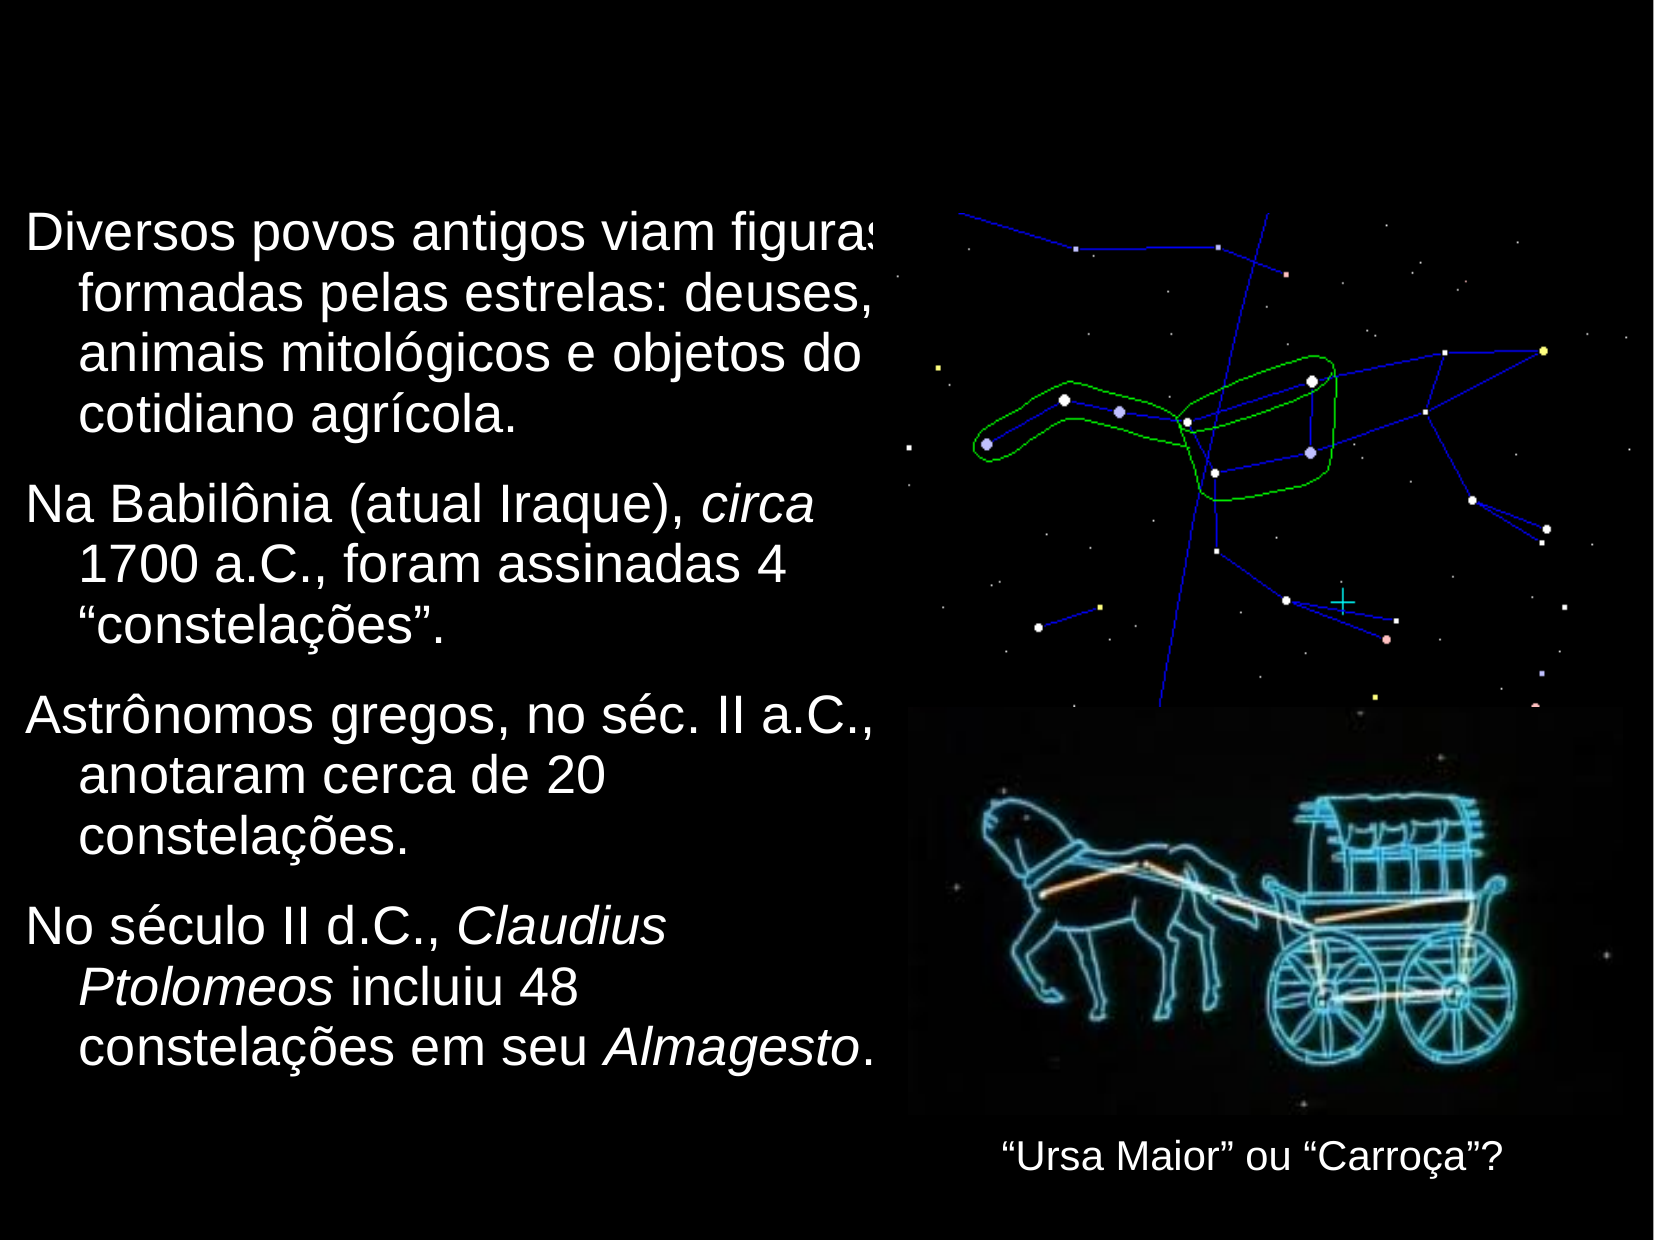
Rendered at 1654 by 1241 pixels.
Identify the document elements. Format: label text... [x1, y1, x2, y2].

text_box “Ursa Maior” ou “Carroça”? [986, 1125, 1519, 1192]
list Diversos povos antigos viam figuras formadas pelas estrelas: deuses, animais mitológicos e objetos do cotidiano agrícola. Na Babilônia (atual Iraque), circa 1700 a.C., foram assinadas 4 “constelações”. Astrônomos gregos, no séc. II a.C., anotaram cerca de 20 constelações. No século II d.C., Claudius Ptolomeos incluiu 48 constelações em seu Almagesto. [7, 201, 908, 1171]
picture [873, 213, 1637, 1115]
